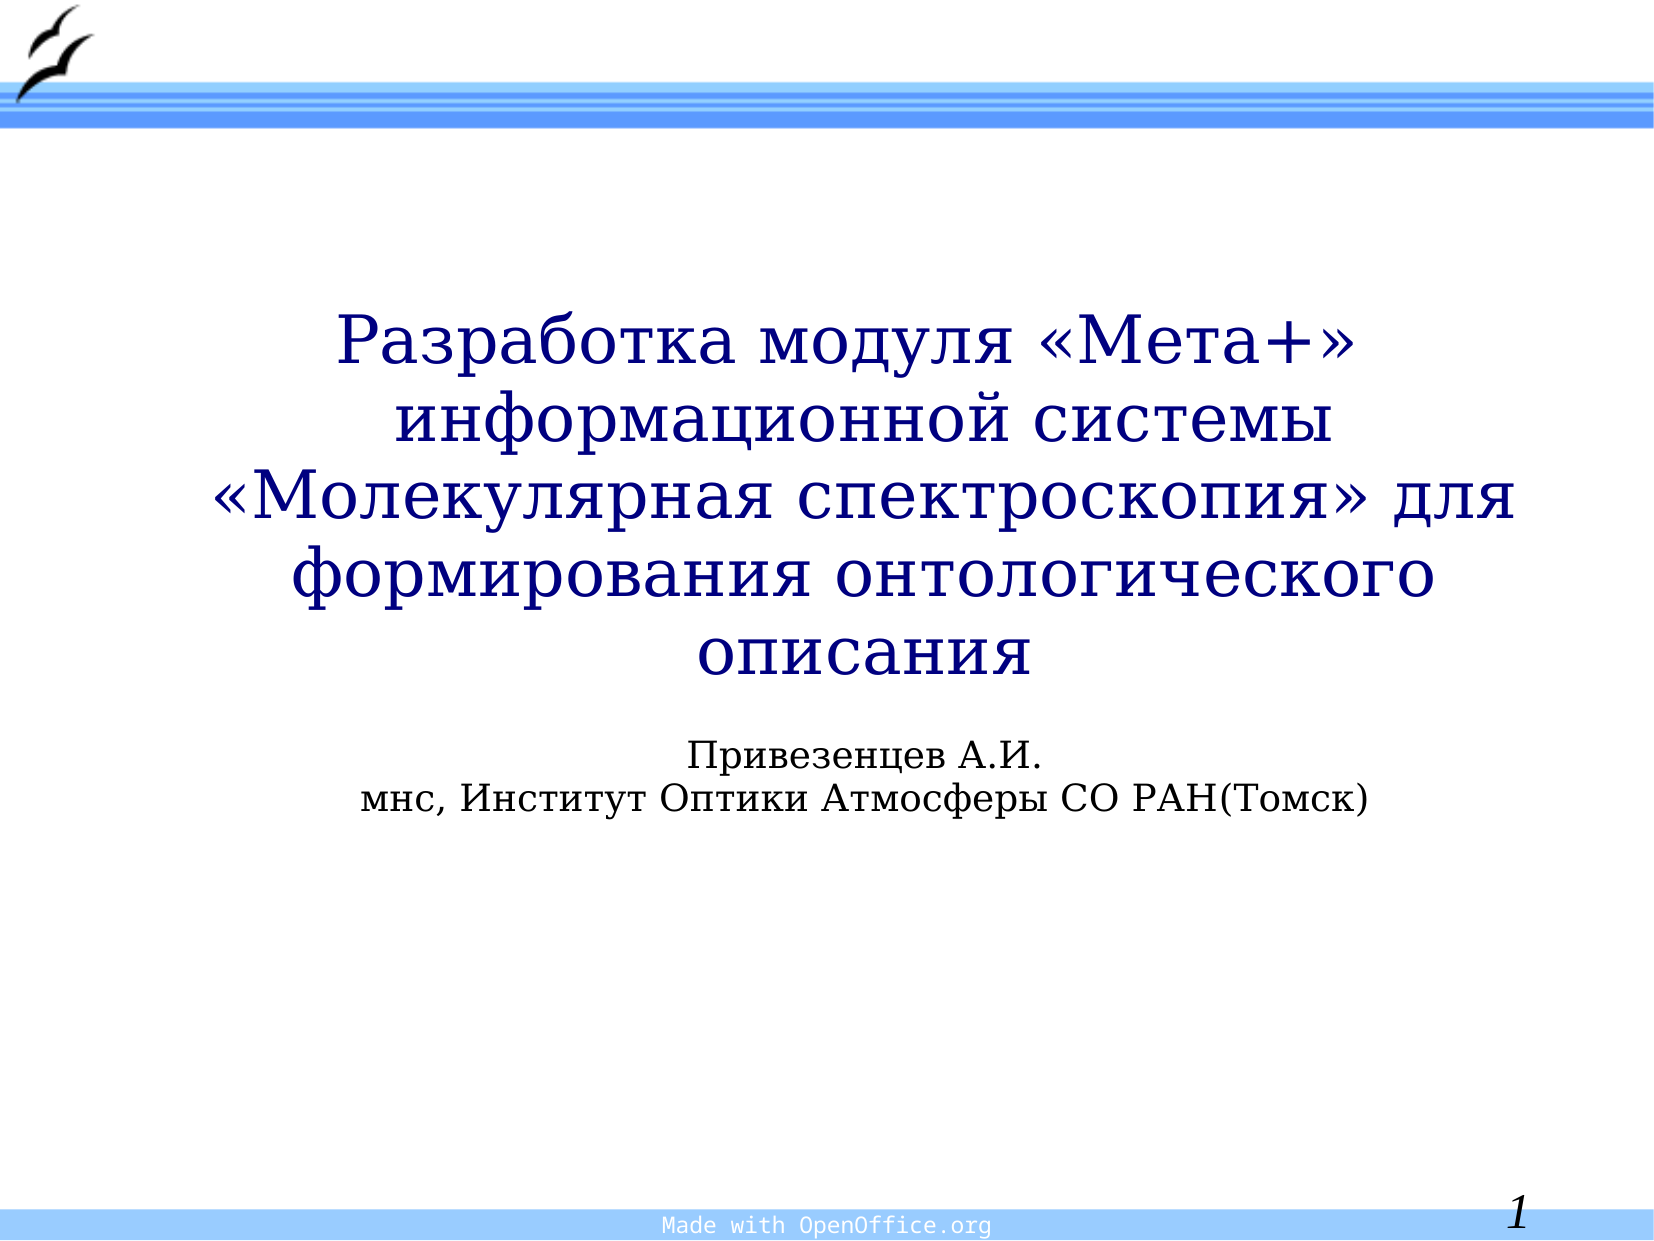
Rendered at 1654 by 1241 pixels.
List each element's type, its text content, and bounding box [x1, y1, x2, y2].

picture [0, 0, 1654, 133]
title Разработка модуля «Мета+» информационной системы «Молекулярная спектроскопия» для формирования онтологического описания Привезенцев А.И. мнс, Институт Оптики Атмосферы СО РАН(Томск) [123, 265, 1536, 857]
